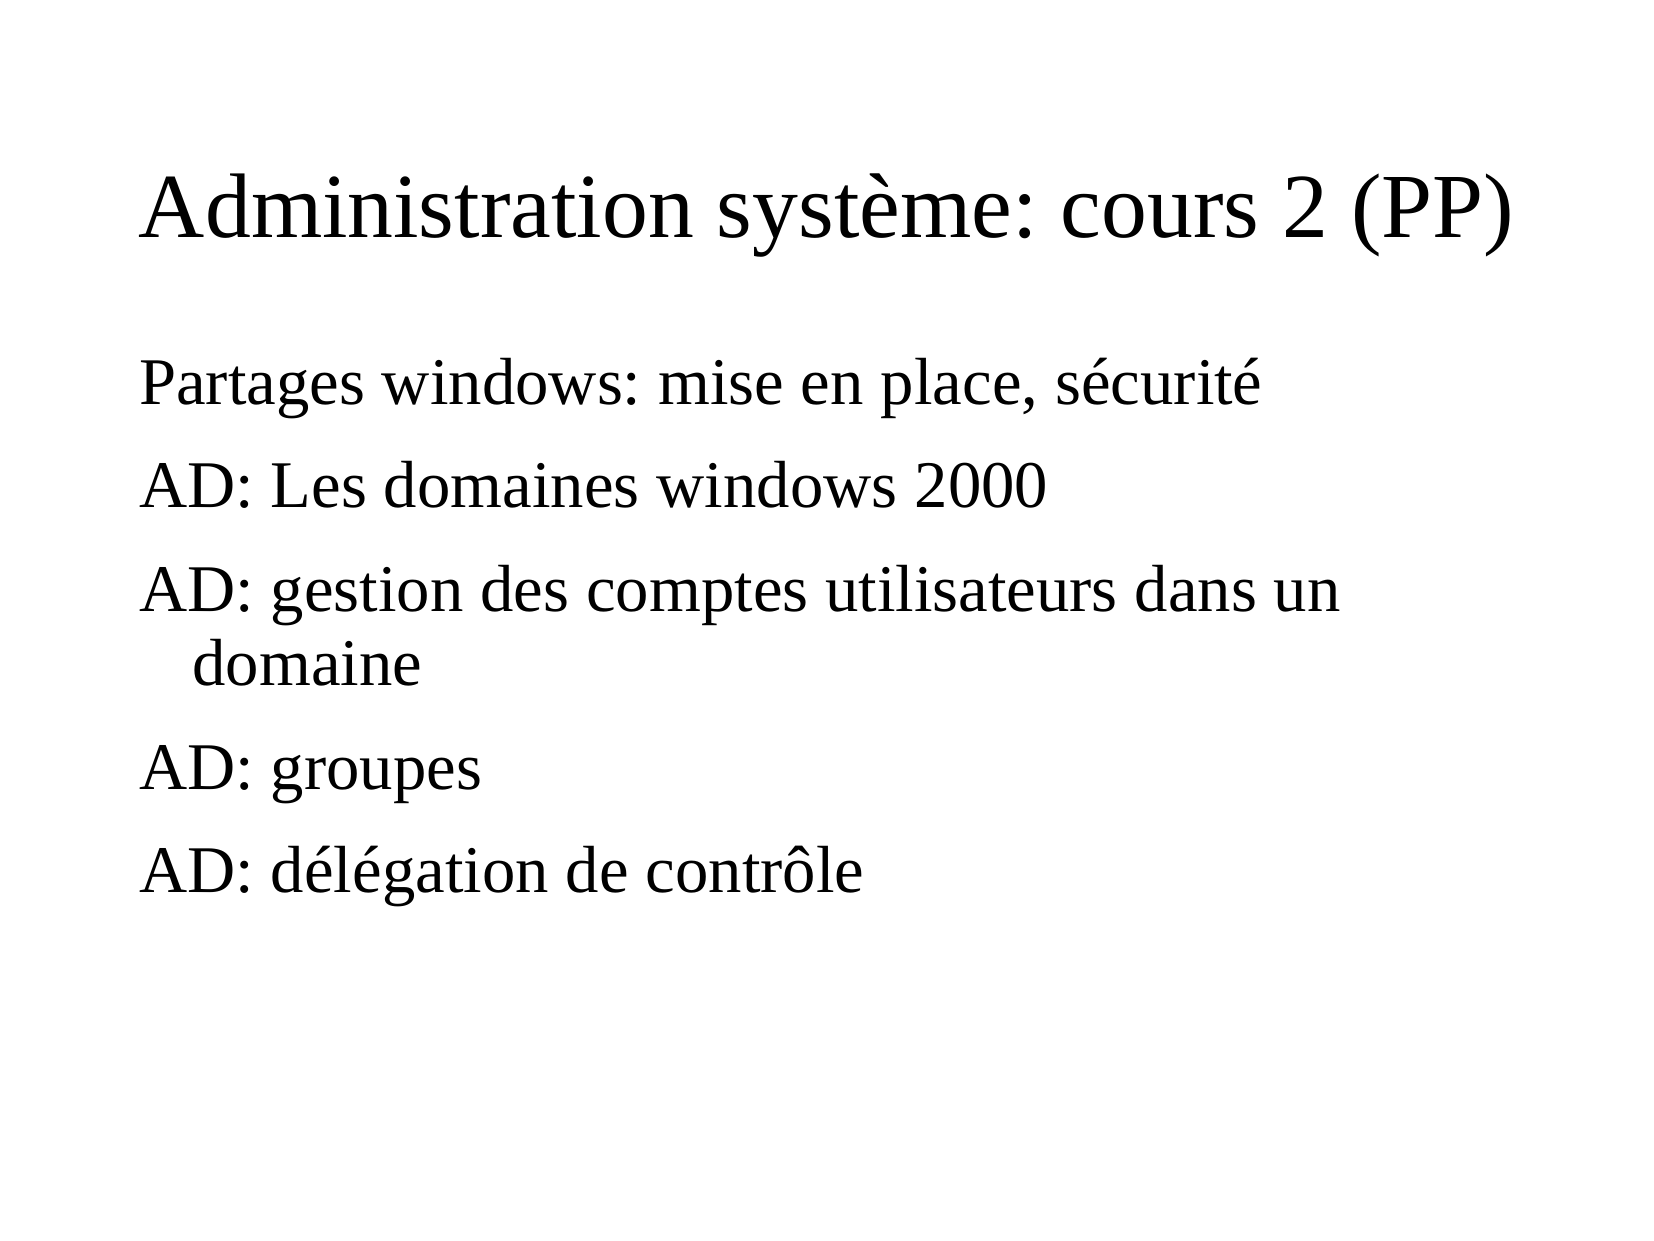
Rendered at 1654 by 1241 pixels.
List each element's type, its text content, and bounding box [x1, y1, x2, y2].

list Partages windows: mise en place, sécurité AD: Les domaines windows 2000 AD: gestion des comptes utilisateurs dans un domaine AD: groupes AD: délégation de contrôle [121, 344, 1534, 1241]
title Administration système: cours 2 (PP) [121, 102, 1534, 311]
